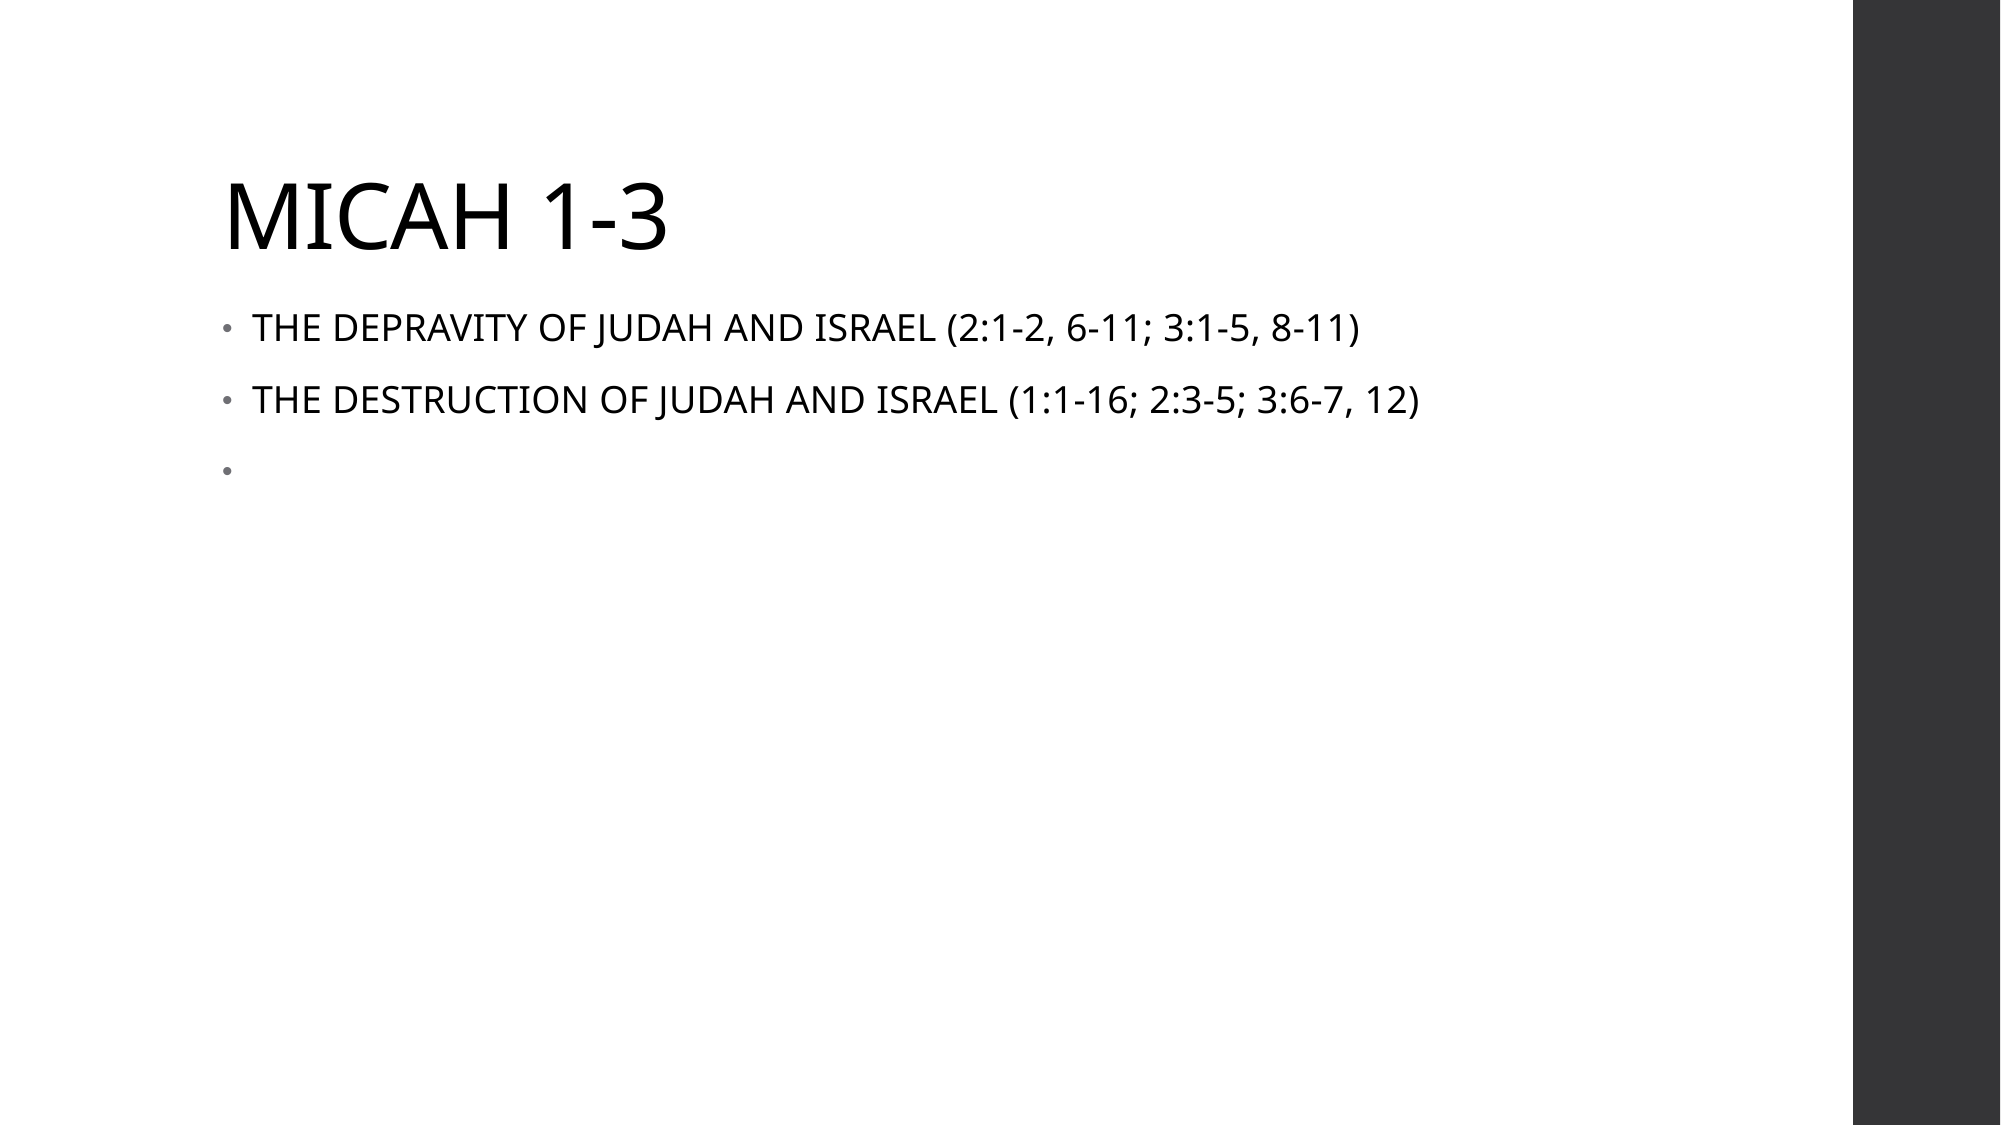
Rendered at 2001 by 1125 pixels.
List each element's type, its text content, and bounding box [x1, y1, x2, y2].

list THE DEPRAVITY OF JUDAH AND ISRAEL (2:1-2, 6-11; 3:1-5, 8-11) THE DESTRUCTION OF JUDAH AND ISRAEL (1:1-16; 2:3-5; 3:6-7, 12) [206, 299, 1617, 1014]
title MICAH 1-3 [206, 60, 1797, 278]
